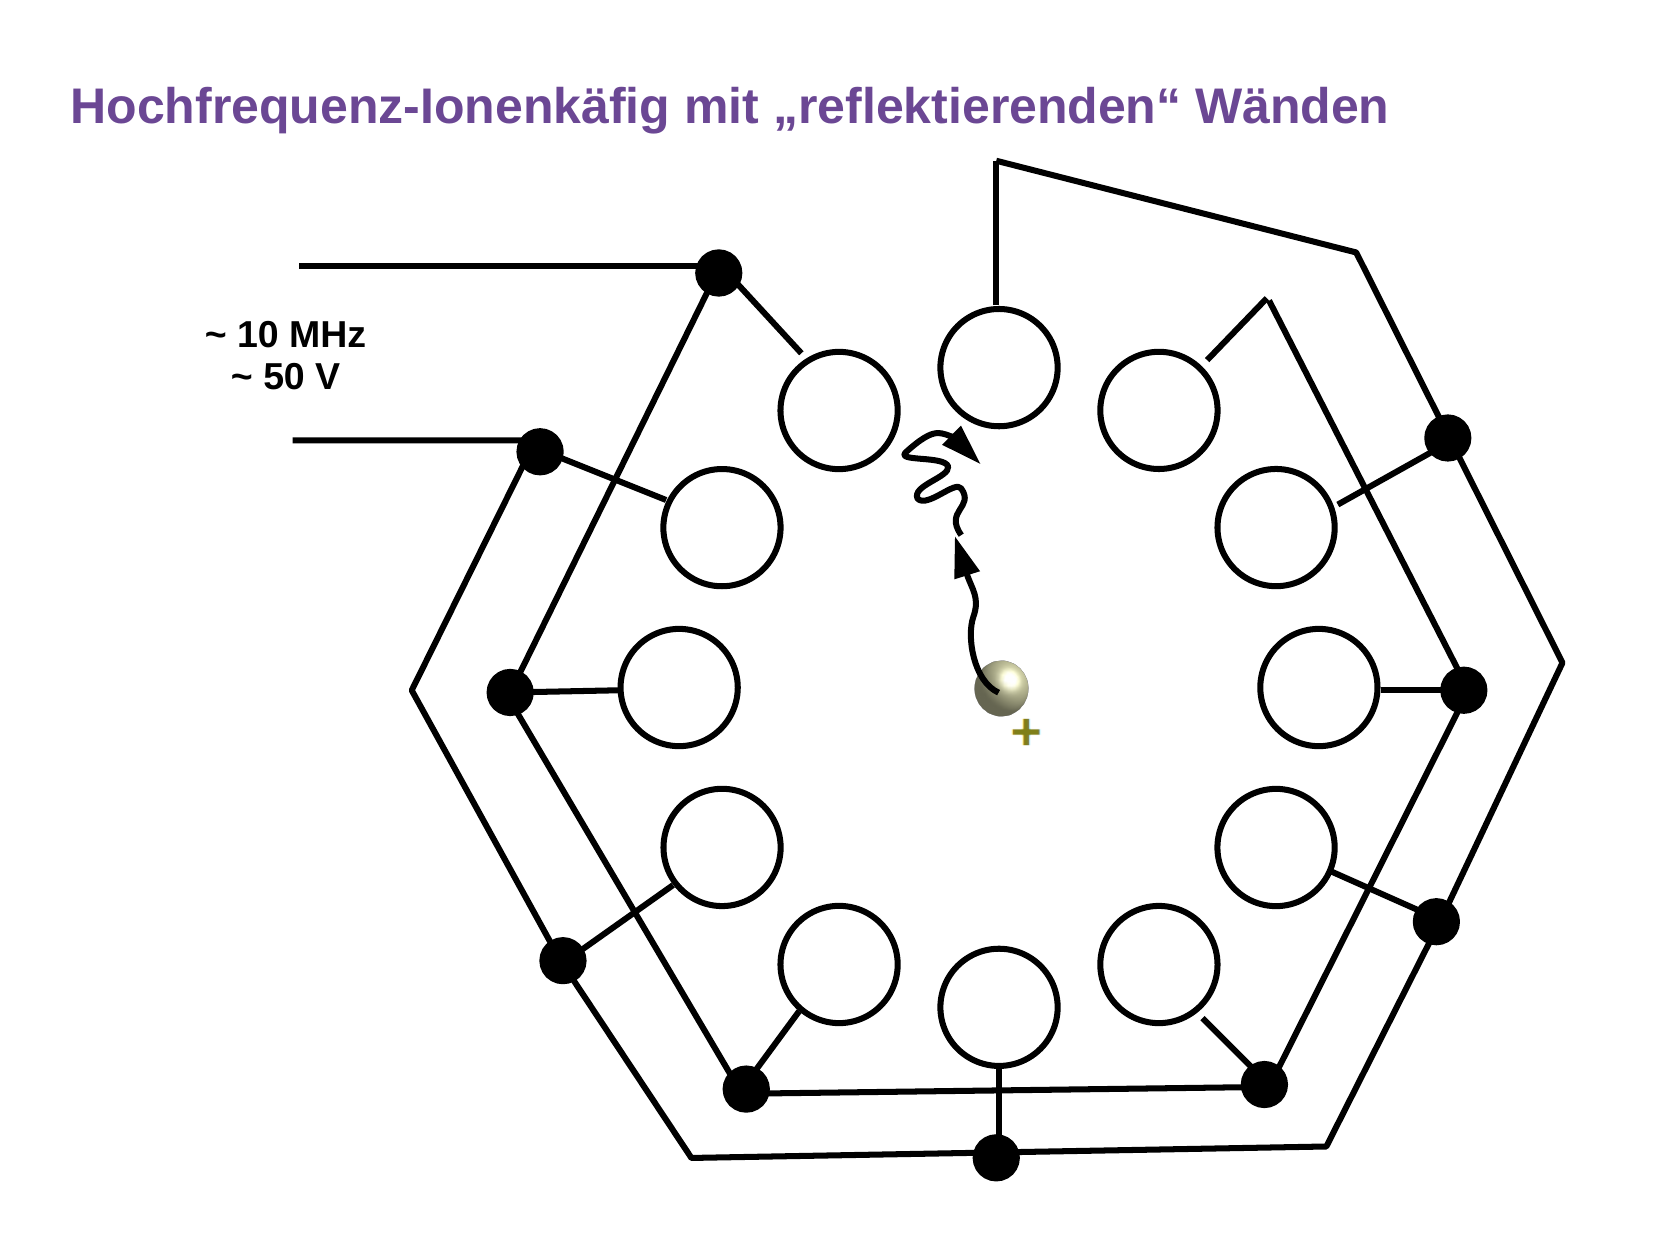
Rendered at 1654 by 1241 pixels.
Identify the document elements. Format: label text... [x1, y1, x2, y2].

text_box [1443, 669, 1485, 711]
text_box [1243, 1063, 1286, 1106]
text_box [1415, 901, 1458, 943]
text_box ~ 10 MHz ~ 50 V [187, 302, 385, 408]
picture [998, 698, 1058, 771]
text_box [975, 1137, 1017, 1179]
text_box [698, 252, 740, 294]
text_box [489, 671, 531, 714]
text_box [519, 431, 561, 473]
text_box [725, 1068, 767, 1110]
text_box [1427, 417, 1469, 459]
text_box Hochfrequenz-Ionenkäfig mit „reflektierenden“ Wänden [56, 71, 1528, 142]
text_box [542, 940, 584, 982]
